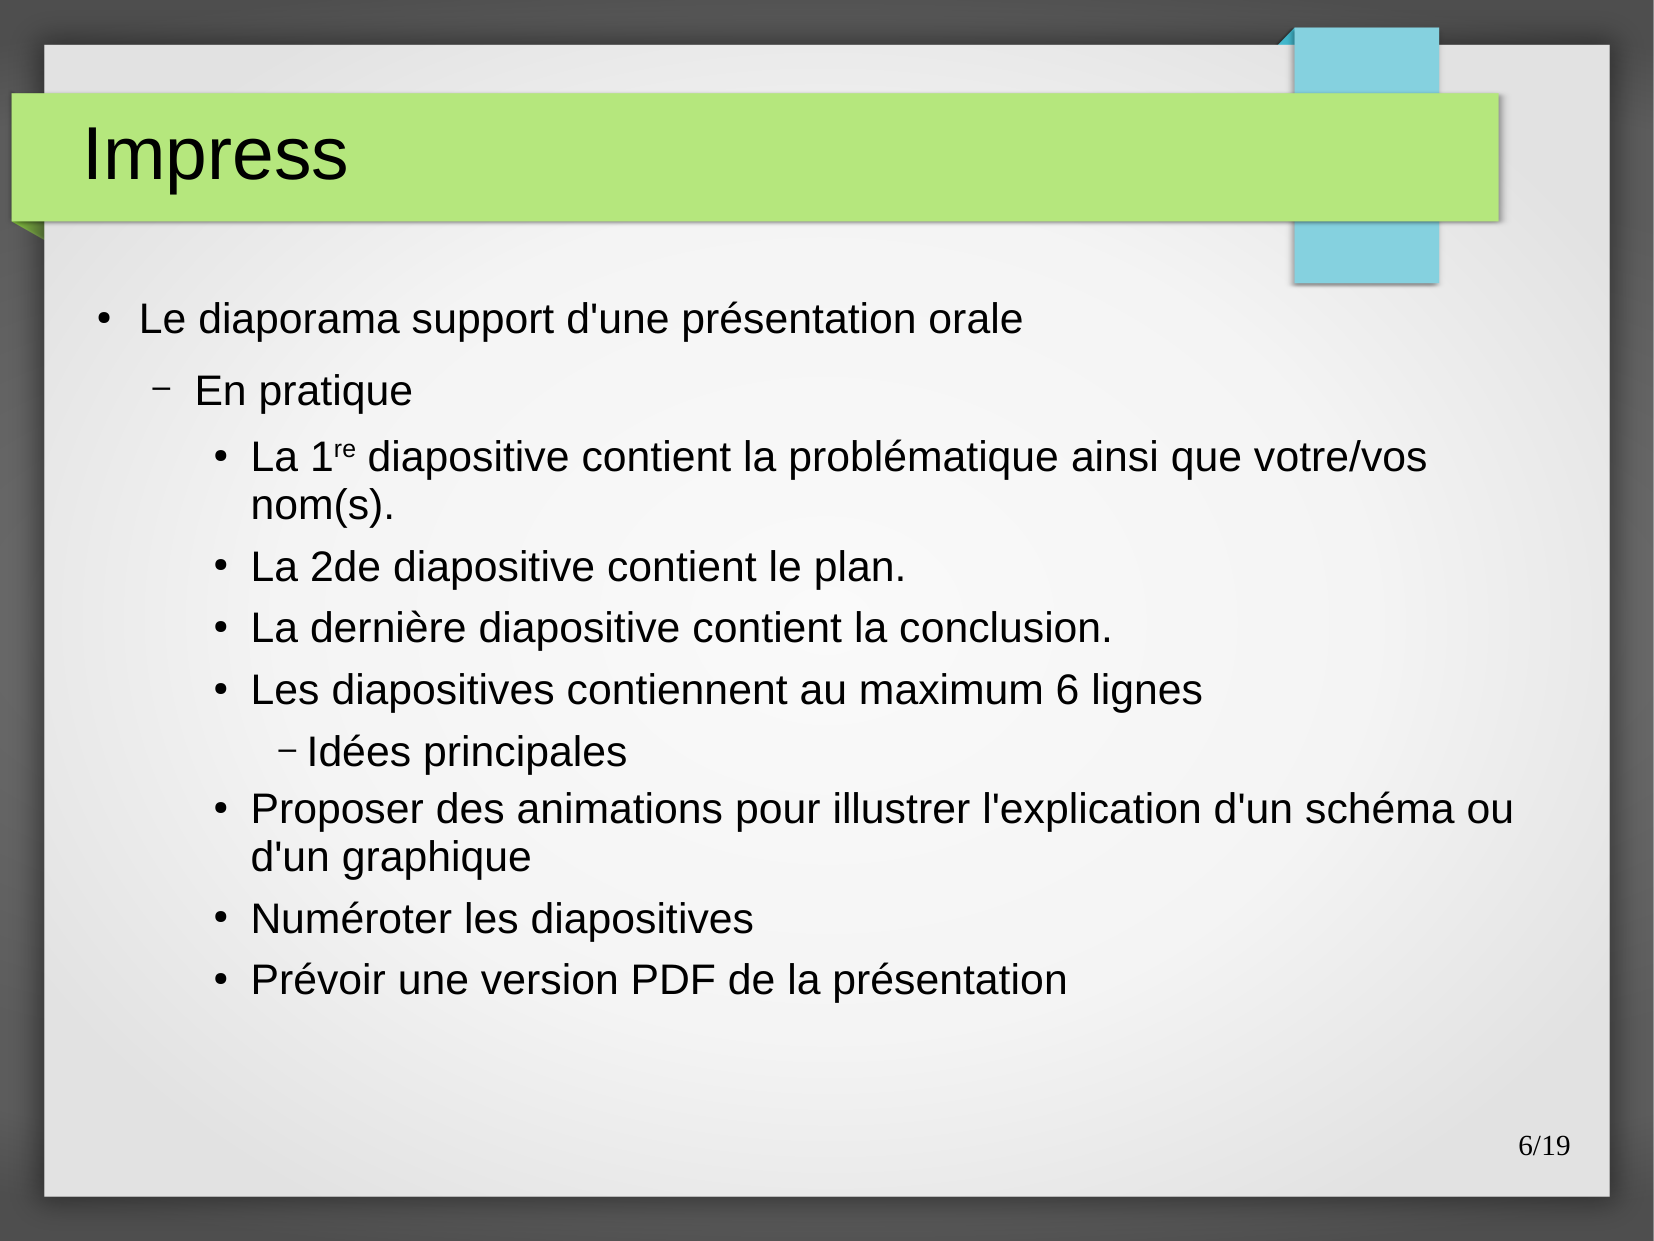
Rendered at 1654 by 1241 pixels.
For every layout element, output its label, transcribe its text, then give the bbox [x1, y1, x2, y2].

title Impress [82, 94, 1264, 213]
picture [0, 0, 1654, 1241]
list Le diaporama support d'une présentation orale En pratique La 1re diapositive contient la problématique ainsi que votre/vos nom(s). La 2de diapositive contient le plan. La dernière diapositive contient la conclusion. Les diapositives contiennent au maximum 6 lignes Idées principales Proposer des animations pour illustrer l'explication d'un schéma ou d'un graphique Numéroter les diapositives Prévoir une version PDF de la présentation [82, 295, 1571, 1015]
